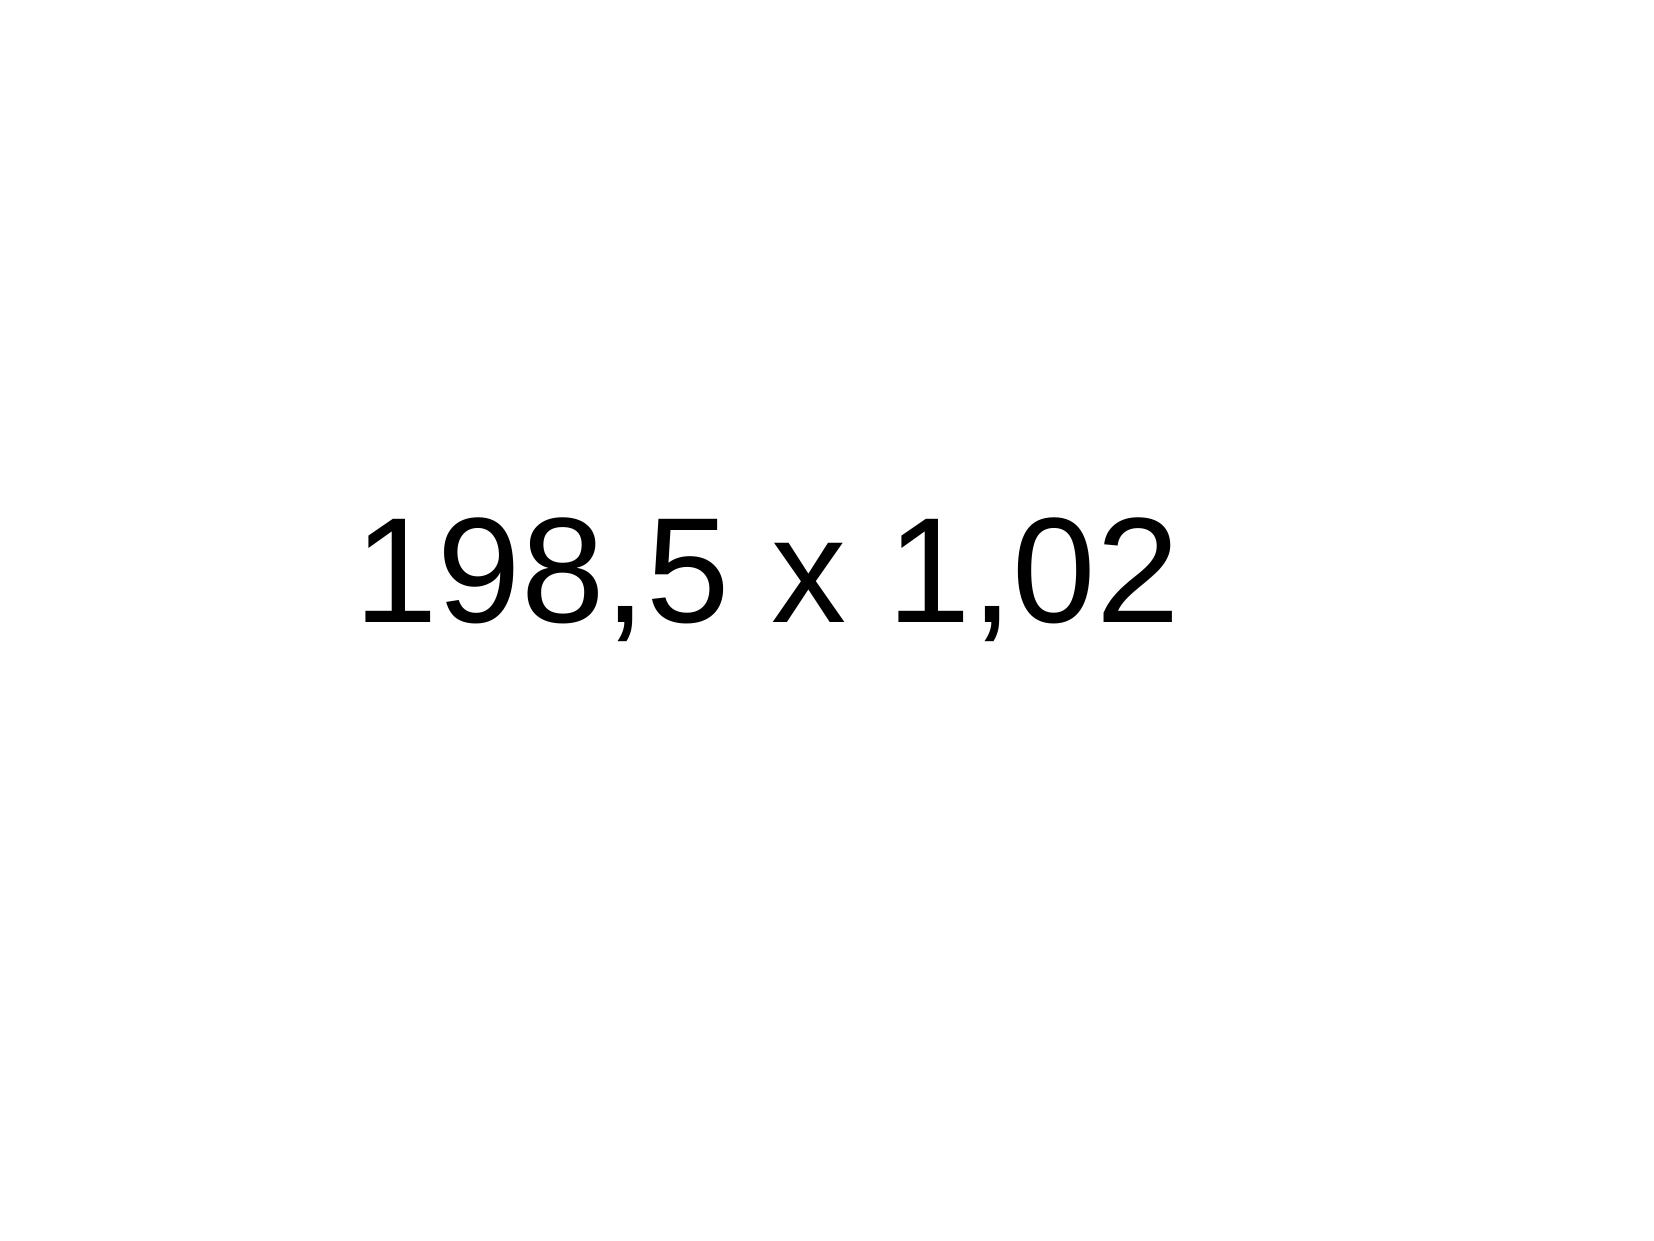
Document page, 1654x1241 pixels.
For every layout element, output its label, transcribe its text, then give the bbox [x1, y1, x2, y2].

subtitle 198,5 x 1,02 [23, 114, 1512, 934]
